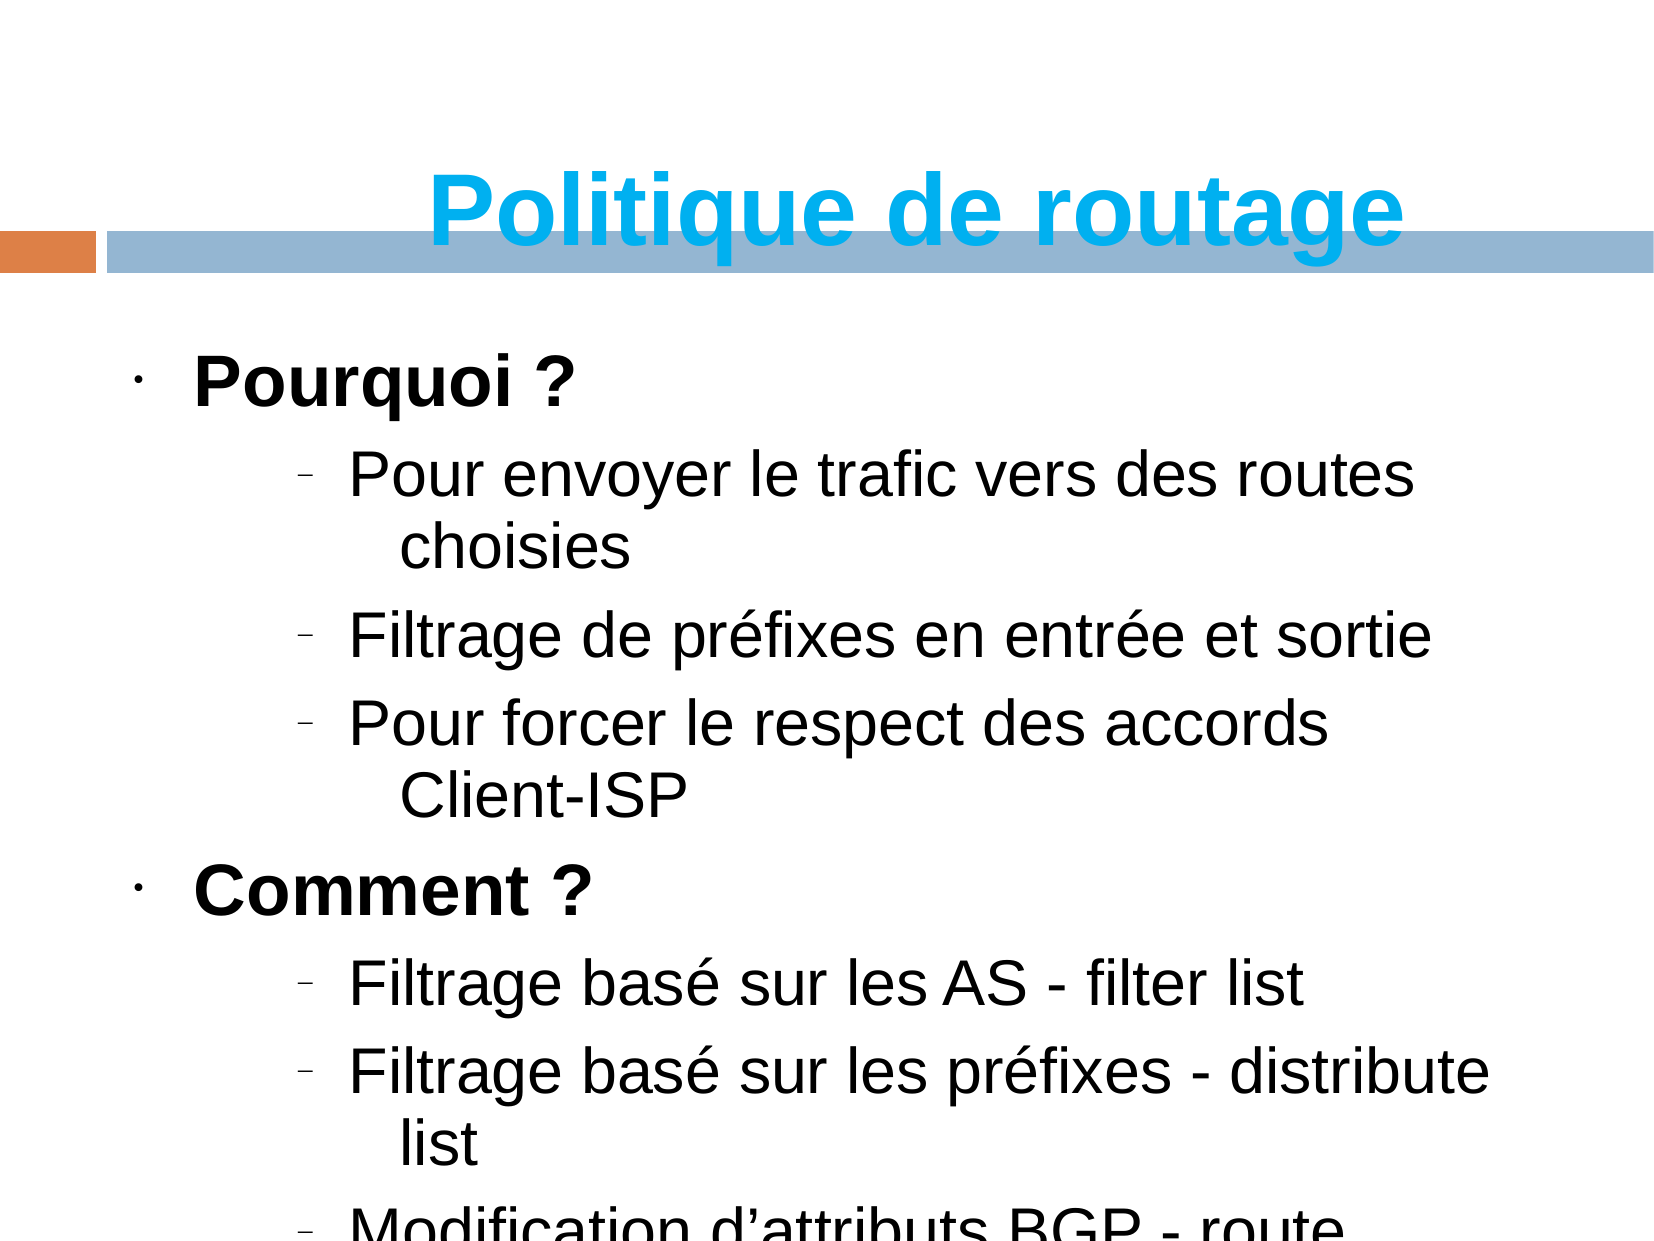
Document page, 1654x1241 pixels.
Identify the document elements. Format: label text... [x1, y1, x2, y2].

text_box Politique de routage [214, 145, 1620, 297]
text_box Pourquoi ? Pour envoyer le trafic vers des routes choisies Filtrage de préfixes en entrée et sortie Pour forcer le respect des accords Client-ISP Comment ? Filtrage basé sur les AS - filter list Filtrage basé sur les préfixes - distribute list Modification d’attributs BGP - route maps [114, 332, 1520, 1146]
